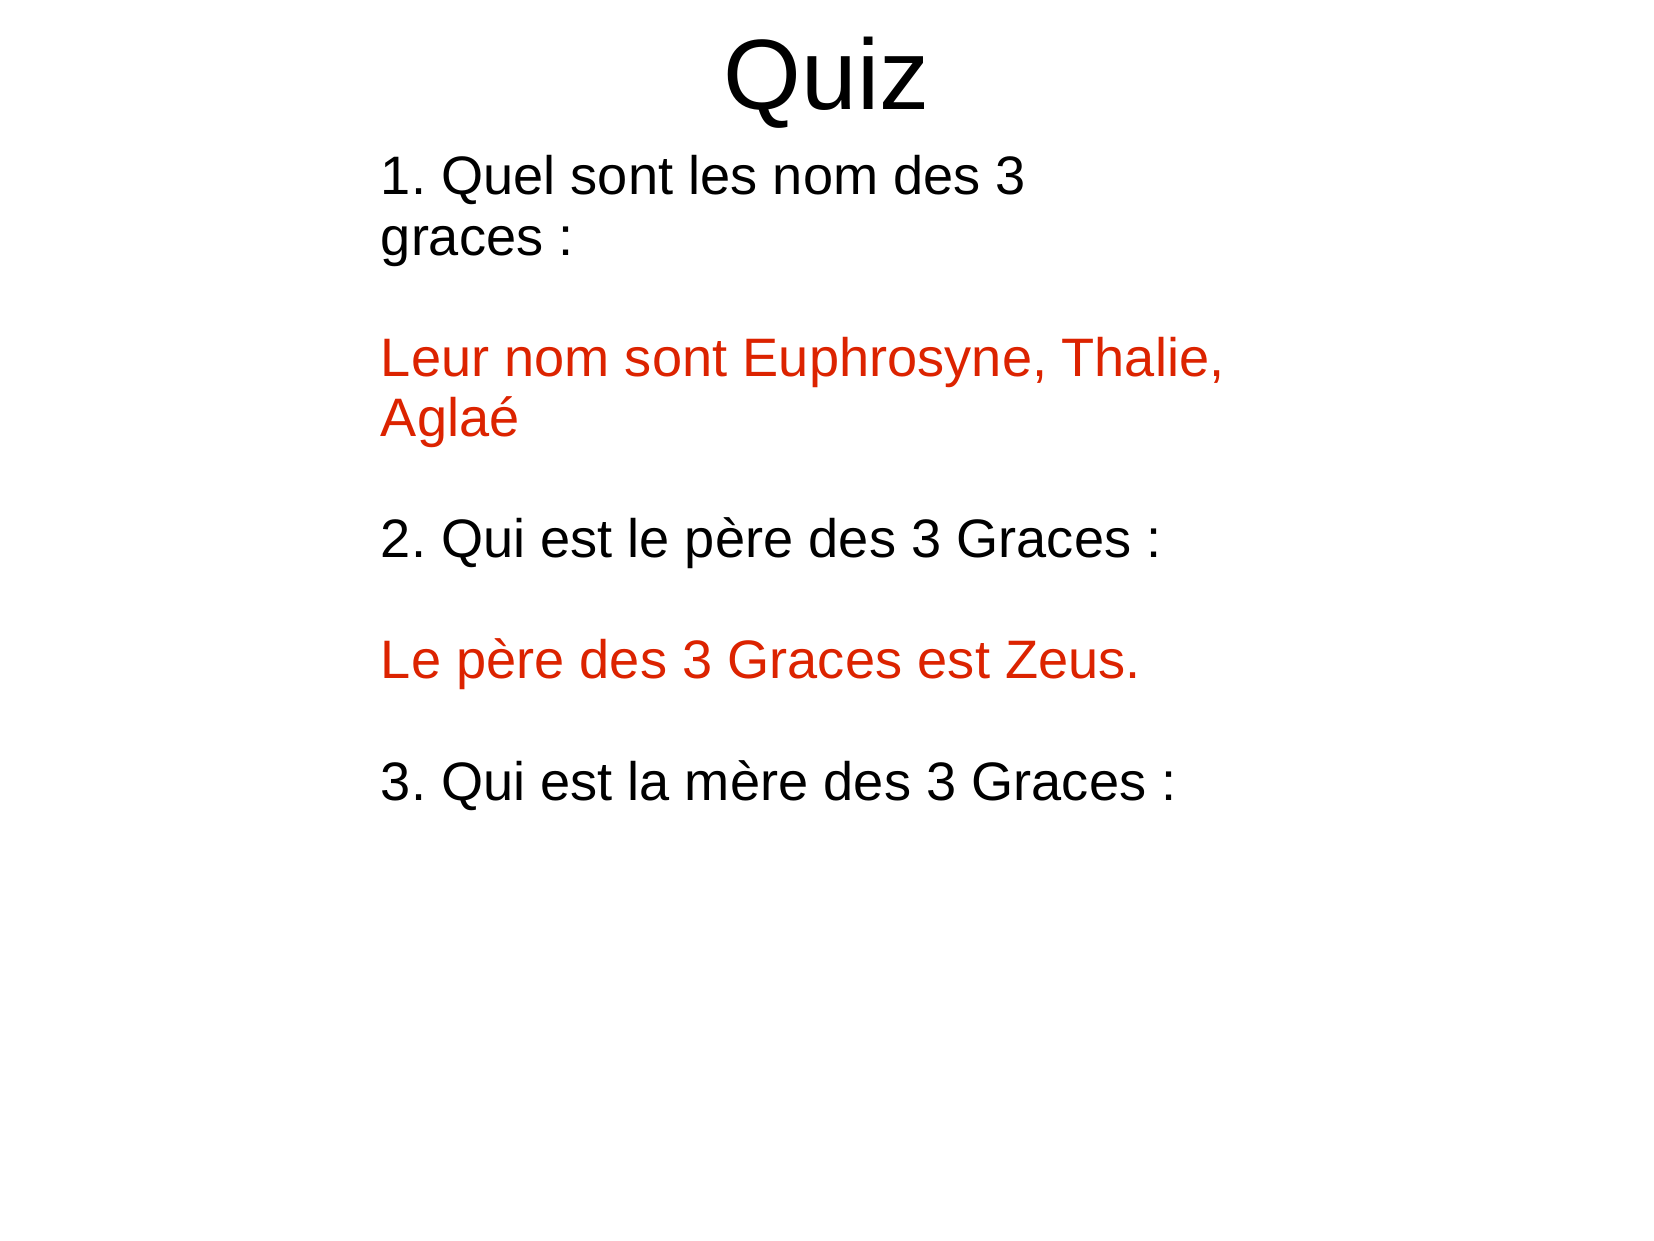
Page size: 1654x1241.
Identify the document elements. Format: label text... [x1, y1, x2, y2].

text_box Quiz [0, 11, 1654, 139]
text_box 1. Quel sont les nom des 3 graces : Leur nom sont Euphrosyne, Thalie, Aglaé 2. Qui est le père des 3 Graces : Le père des 3 Graces est Zeus. 3. Qui est la mère des 3 Graces : [366, 138, 1241, 1072]
